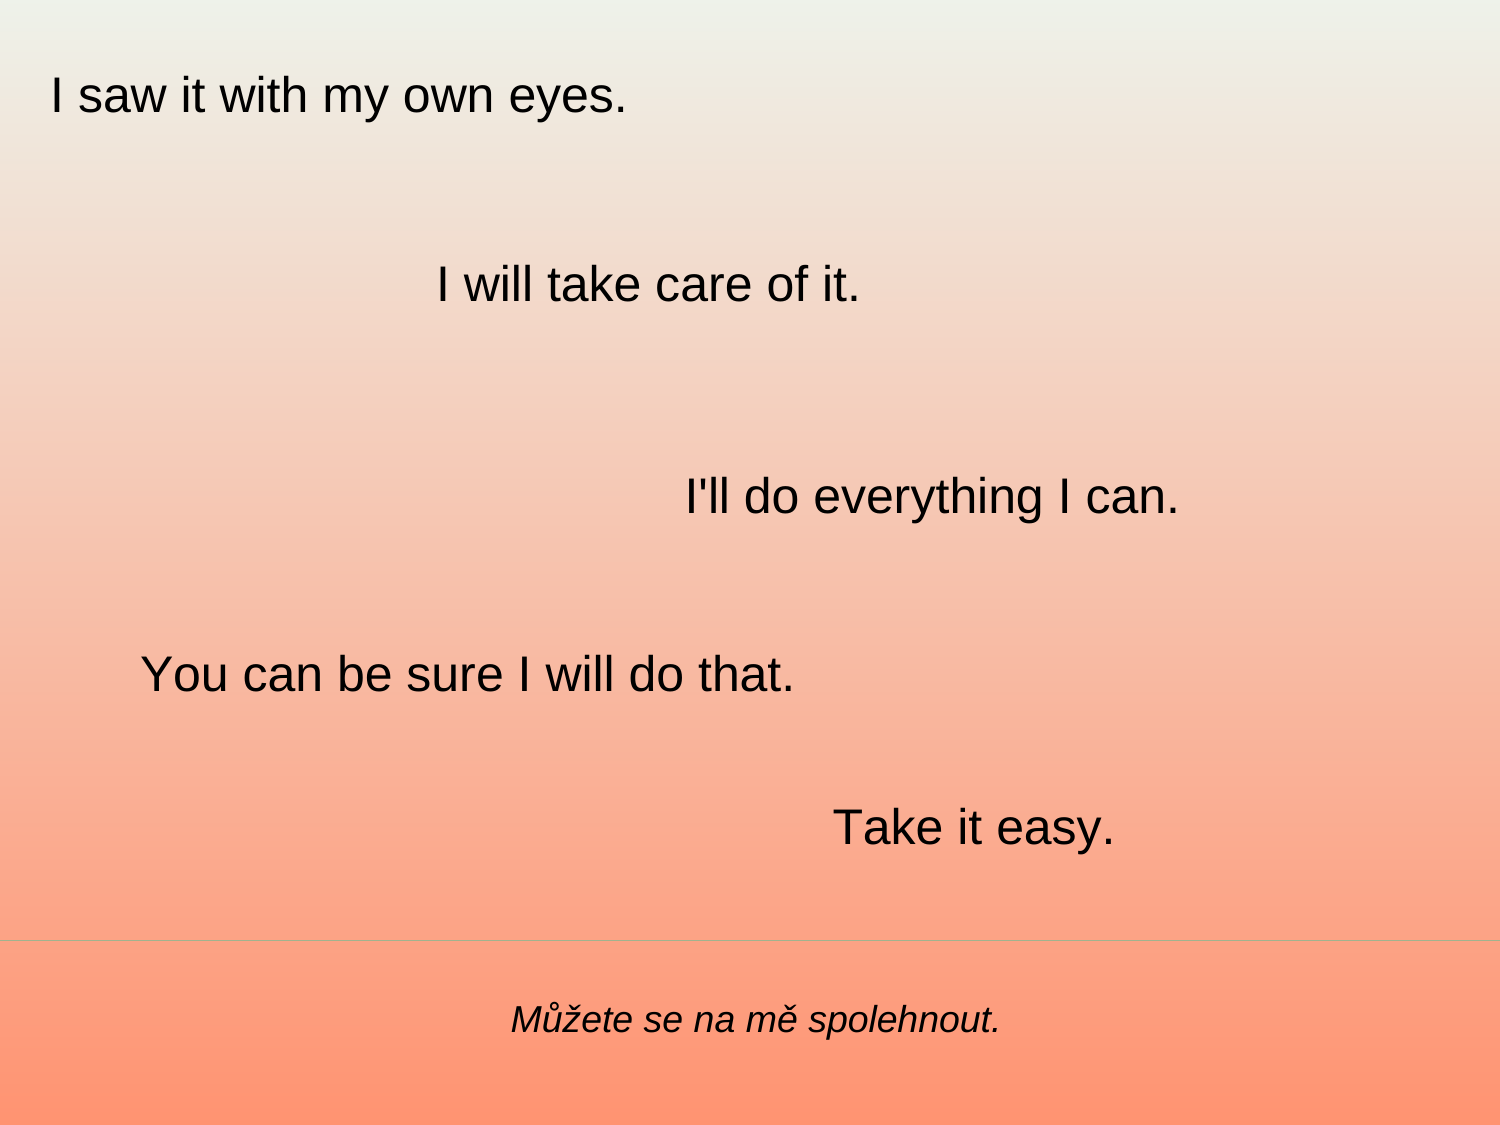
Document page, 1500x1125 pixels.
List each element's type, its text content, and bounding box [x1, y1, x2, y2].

text_box Můžete se na mě spolehnout. [495, 987, 1017, 1049]
text_box I'll do everything I can. [669, 456, 1196, 532]
text_box Take it easy. [817, 786, 1131, 863]
text_box I will take care of it. [421, 243, 877, 319]
text_box You can be sure I will do that. [125, 633, 811, 709]
text_box I saw it with my own eyes. [35, 54, 703, 131]
